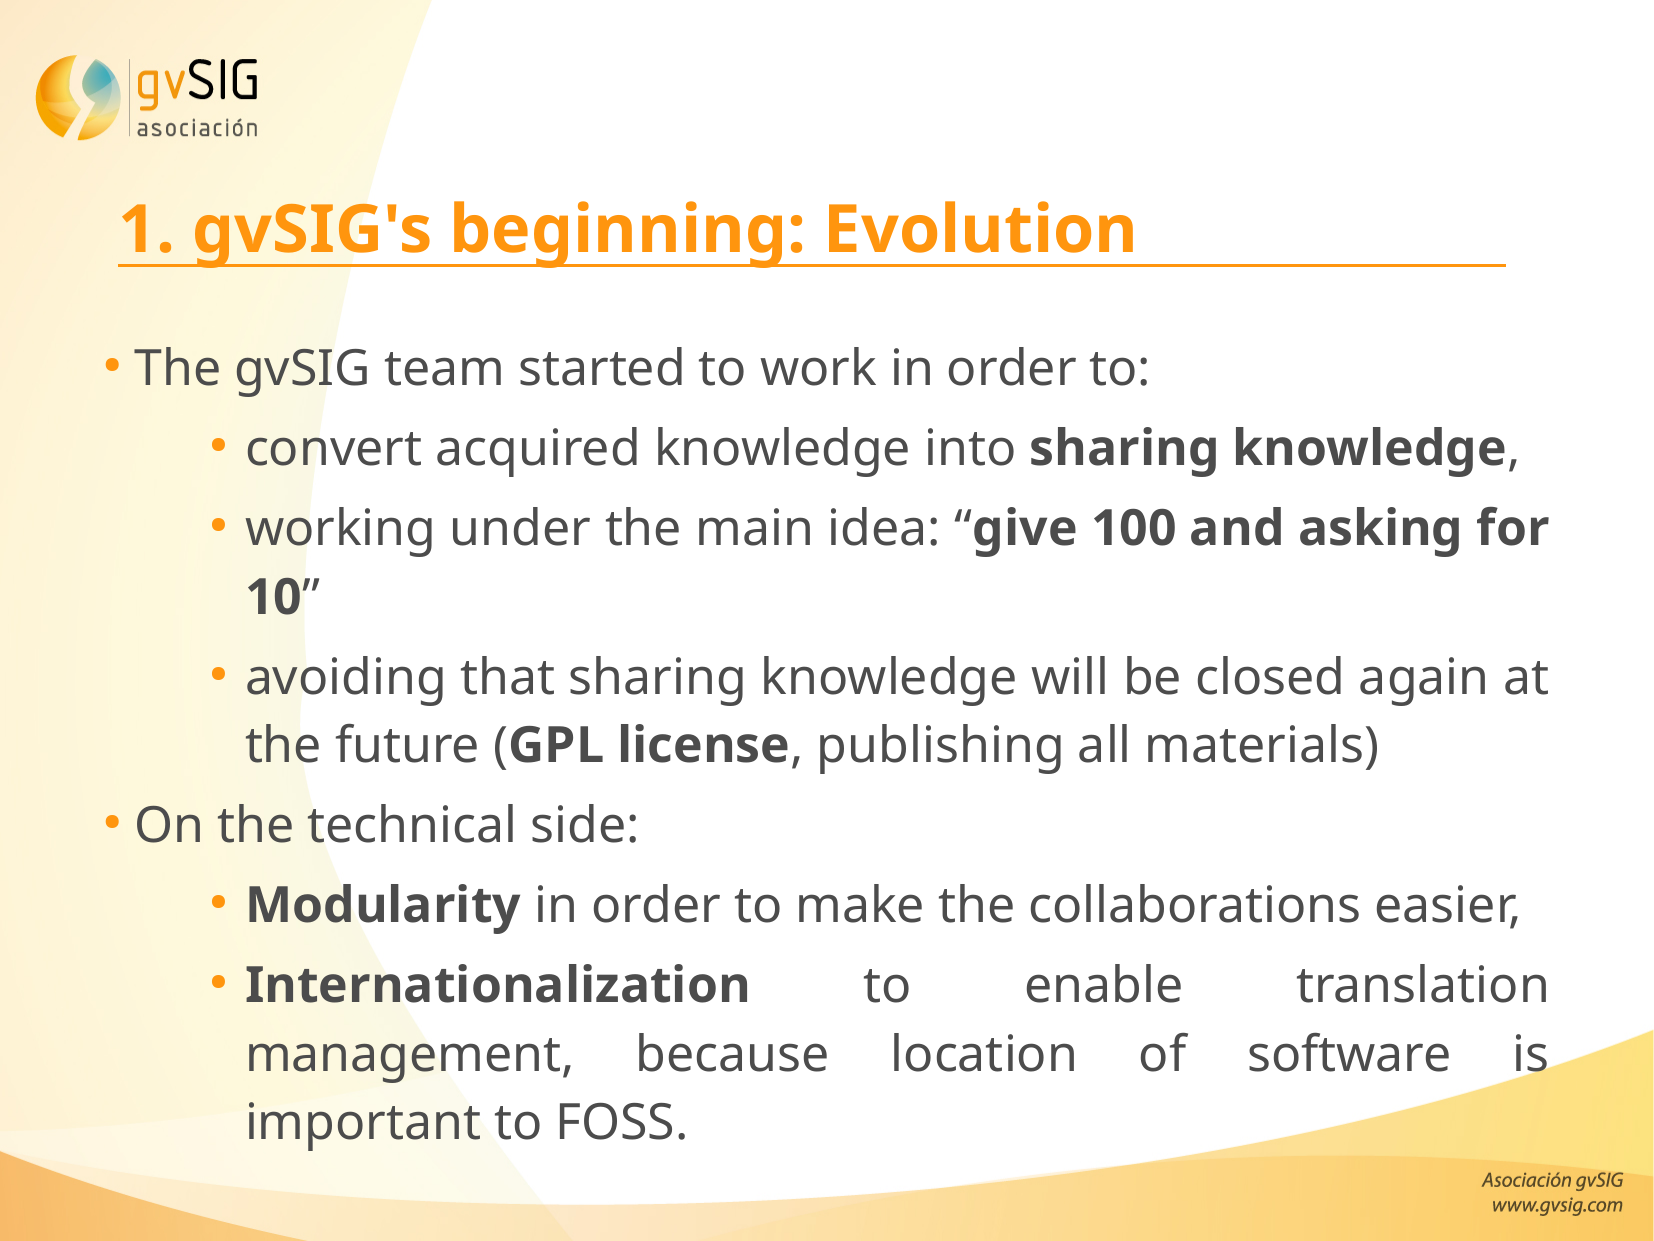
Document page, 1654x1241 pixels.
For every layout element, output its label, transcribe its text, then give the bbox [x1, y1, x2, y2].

text_box The gvSIG team started to work in order to: convert acquired knowledge into sharing knowledge, working under the main idea: “give 100 and asking for 10” avoiding that sharing knowledge will be closed again at the future (GPL license, publishing all materials) On the technical side: Modularity in order to make the collaborations easier, Internationalization to enable translation management, because location of software is important to FOSS. [88, 324, 1565, 1226]
picture [0, 0, 1654, 1241]
title 1. gvSIG's beginning: Evolution [118, 177, 1607, 276]
